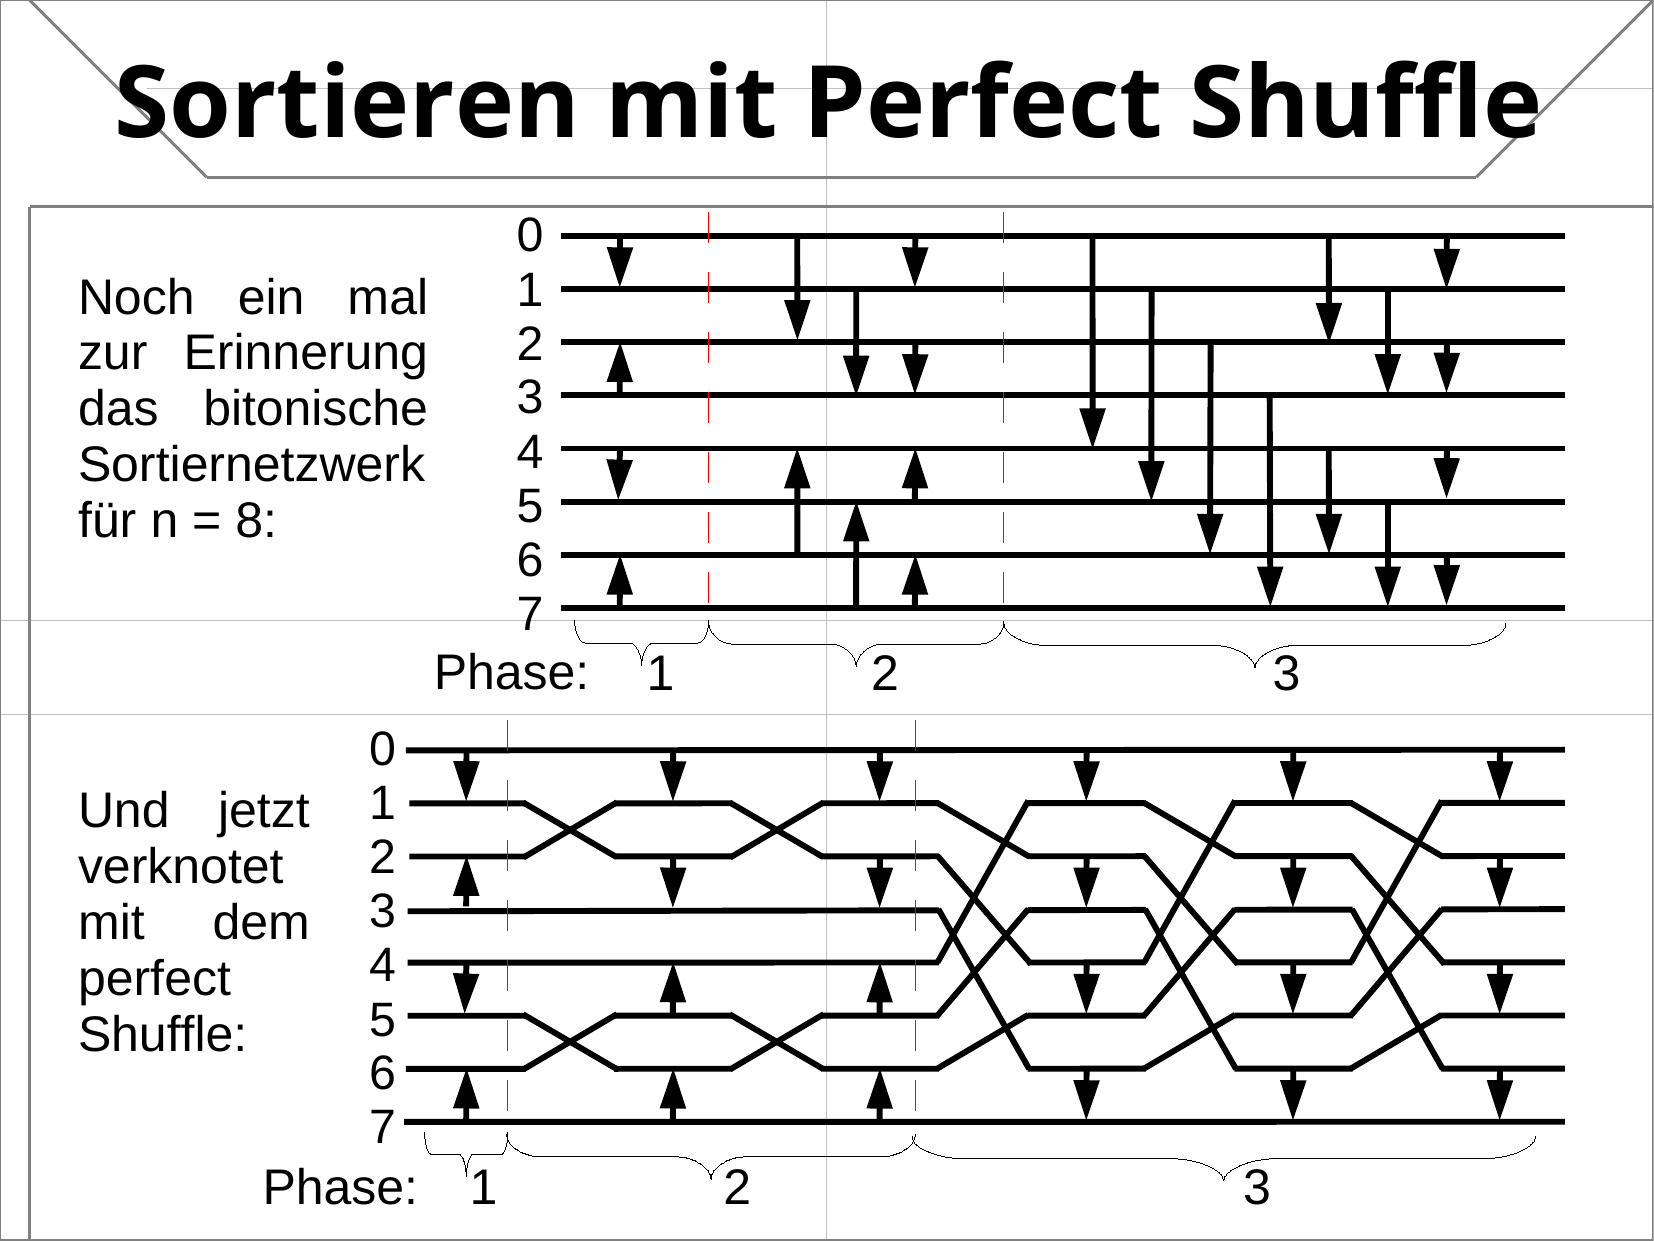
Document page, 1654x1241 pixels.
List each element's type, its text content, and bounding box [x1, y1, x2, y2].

text_box Phase: [248, 1151, 455, 1223]
text_box 0 1 2 3 4 5 6 7 [354, 714, 414, 1151]
text_box [1186, 941, 1235, 1023]
text_box 2 [708, 1151, 768, 1223]
text_box [732, 1020, 769, 1064]
text_box [939, 773, 1028, 837]
text_box [578, 1020, 615, 1064]
text_box [1392, 848, 1442, 930]
text_box [939, 943, 970, 1007]
text_box [1352, 773, 1442, 837]
text_box Sortieren mit Perfect Shuffle [205, 23, 1454, 153]
text_box [1145, 943, 1176, 1008]
text_box 3 [1228, 1151, 1288, 1223]
text_box Phase: [419, 636, 626, 708]
text_box [1352, 942, 1383, 1008]
text_box [1011, 1020, 1028, 1059]
text_box [525, 773, 615, 826]
text_box [1218, 1019, 1235, 1059]
text_box [578, 808, 615, 852]
text_box [939, 979, 1001, 1063]
text_box [1164, 905, 1208, 966]
text_box [978, 848, 1028, 929]
text_box [1145, 773, 1235, 837]
text_box [1352, 979, 1414, 1063]
text_box [1217, 809, 1235, 852]
text_box [785, 1020, 821, 1063]
text_box 1 [455, 1151, 514, 1223]
text_box [732, 773, 821, 826]
text_box [939, 918, 949, 951]
text_box [957, 904, 1001, 965]
text_box [1392, 941, 1442, 1023]
text_box [525, 1020, 562, 1064]
text_box Und jetzt verknotet mit dem perfect Shuffle: [63, 775, 325, 1069]
text_box [1371, 905, 1414, 966]
text_box [732, 1046, 821, 1096]
text_box [1145, 808, 1206, 891]
text_box [1352, 808, 1413, 891]
text_box 2 [856, 638, 916, 709]
text_box [732, 985, 821, 1037]
text_box [1218, 915, 1235, 955]
text_box [732, 834, 821, 884]
text_box [1352, 863, 1383, 927]
text_box 1 [631, 638, 691, 709]
text_box [939, 1033, 1028, 1099]
text_box [1424, 809, 1442, 852]
text_box [1145, 917, 1155, 953]
text_box [1145, 1033, 1235, 1099]
text_box [1145, 863, 1176, 927]
text_box Noch ein mal zur Erinnerung das bitonische Sortiernetzwerk für n = 8: [63, 261, 443, 556]
text_box [1011, 916, 1028, 955]
text_box [525, 985, 615, 1037]
text_box [1352, 1033, 1442, 1099]
text_box [939, 864, 969, 927]
text_box [1424, 1019, 1442, 1060]
text_box [1352, 918, 1362, 952]
text_box [939, 808, 1000, 891]
text_box [1145, 979, 1208, 1063]
text_box [1010, 810, 1028, 851]
text_box [525, 834, 615, 884]
text_box [979, 941, 1028, 1023]
text_box [732, 808, 769, 852]
text_box [525, 808, 562, 852]
text_box [525, 1046, 615, 1096]
text_box 0 1 2 3 4 5 6 7 [501, 200, 562, 636]
text_box 3 [1257, 638, 1317, 709]
text_box [1185, 848, 1235, 929]
text_box [1425, 915, 1442, 955]
text_box [785, 808, 821, 851]
